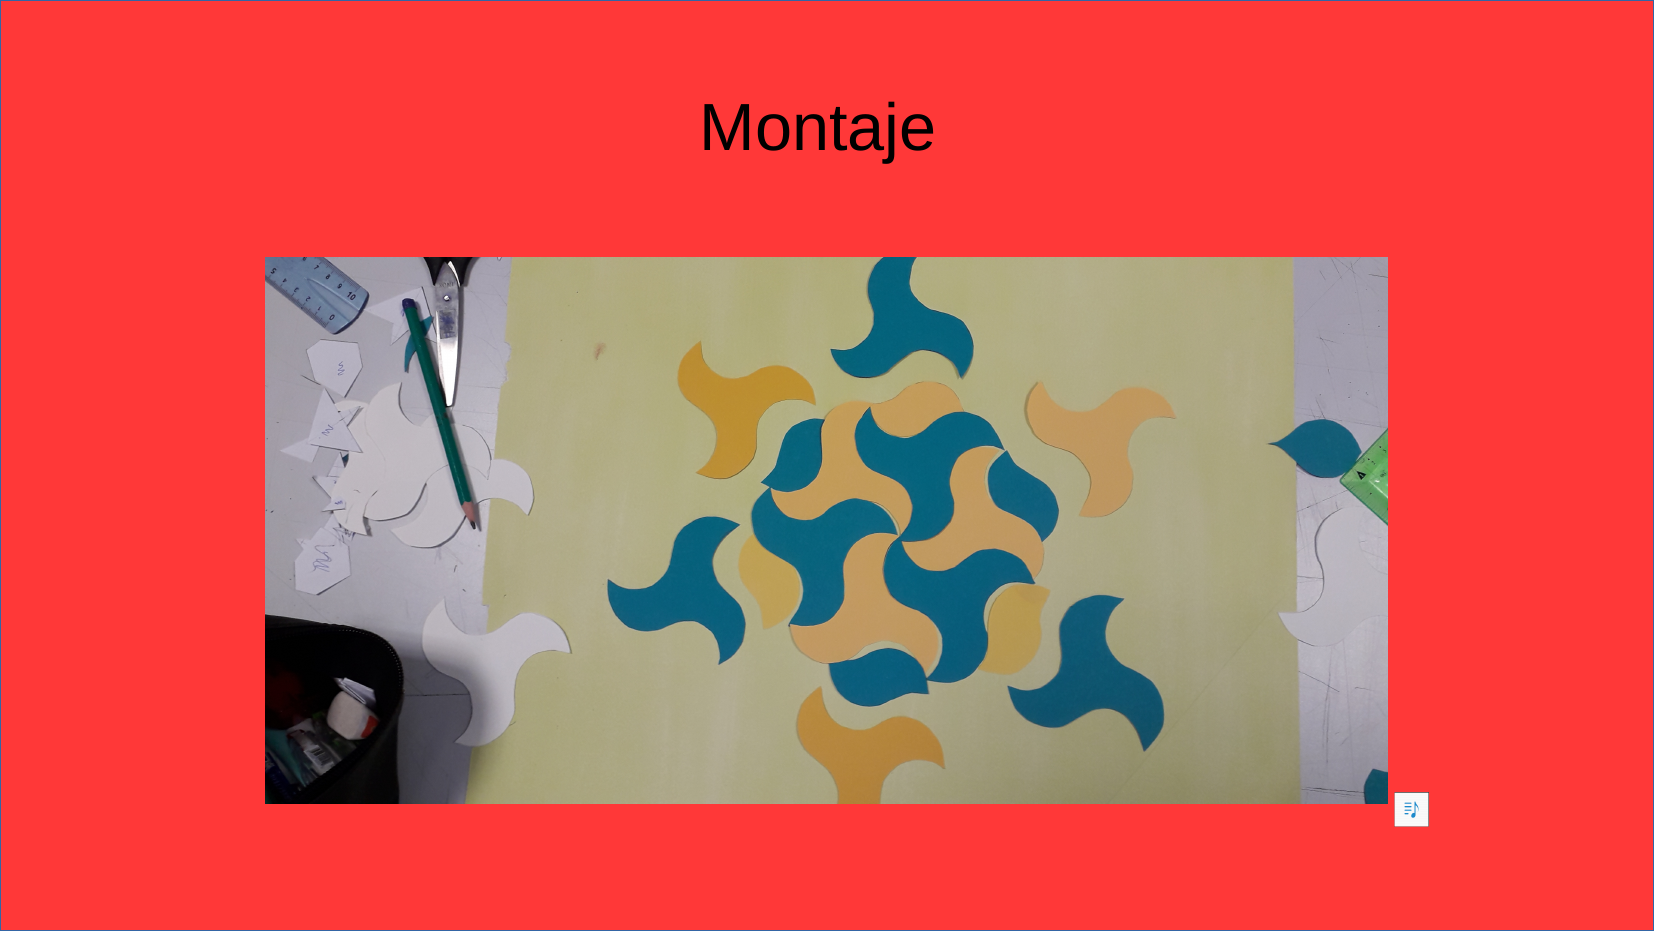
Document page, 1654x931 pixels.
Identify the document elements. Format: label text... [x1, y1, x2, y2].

text_box Montaje [685, 82, 969, 246]
picture [265, 257, 1388, 804]
text_box [0, 0, 1654, 931]
